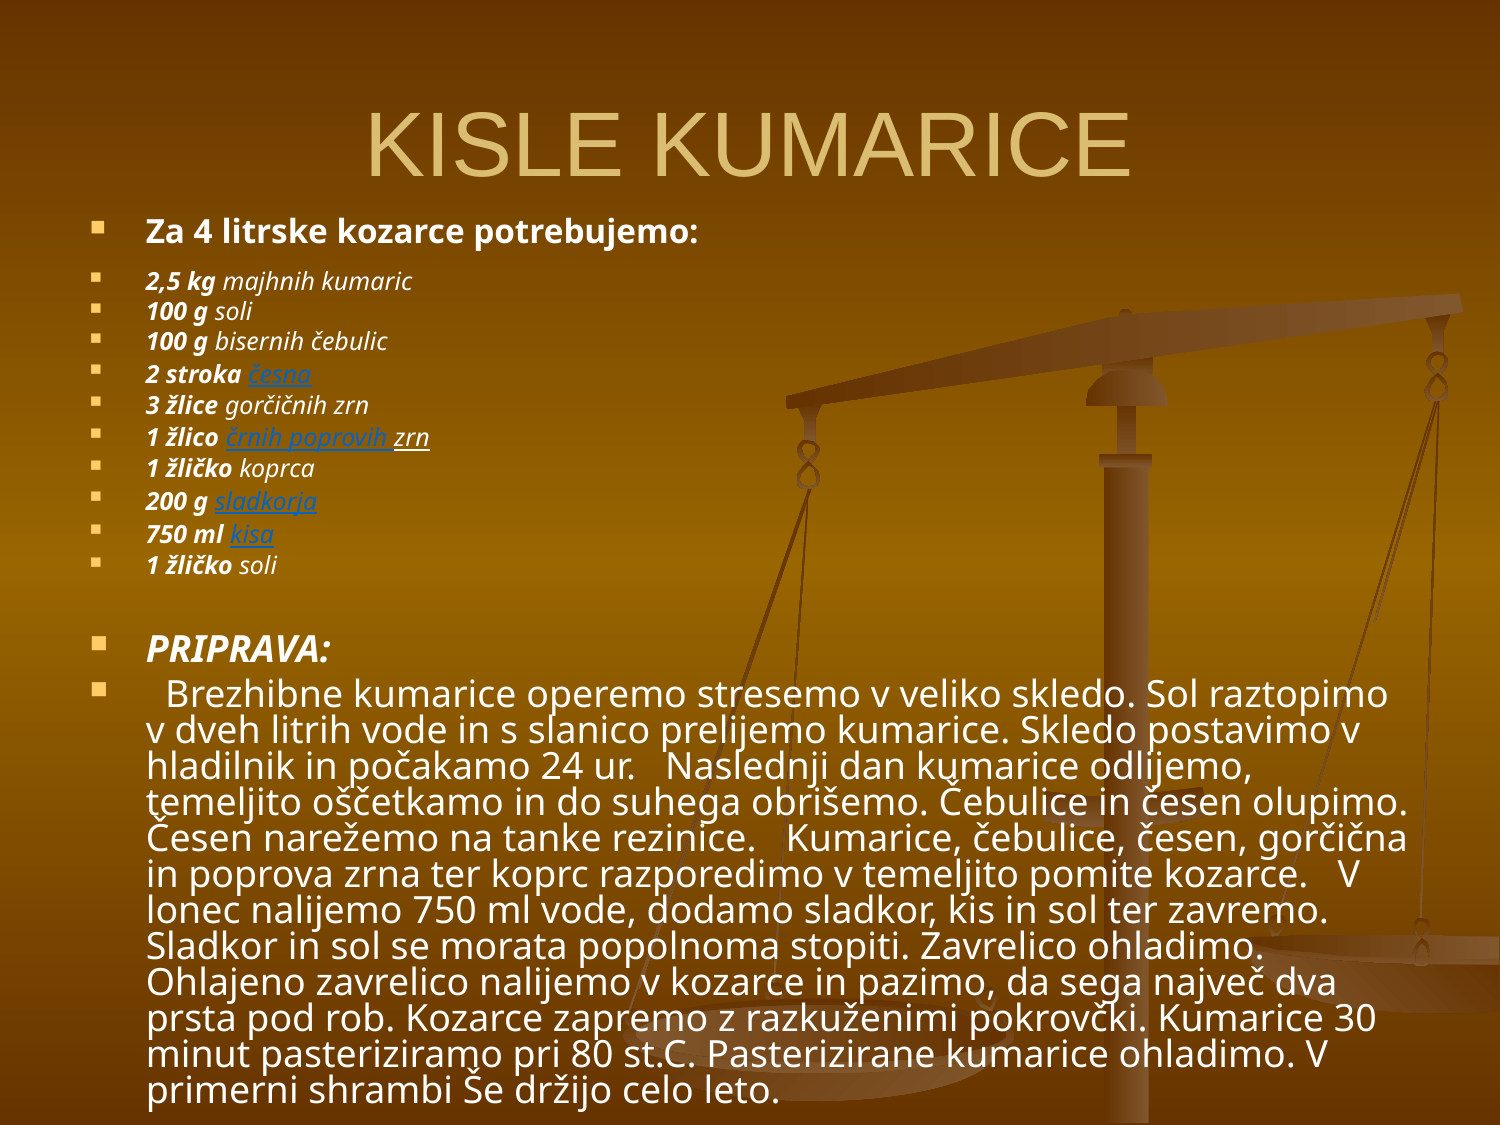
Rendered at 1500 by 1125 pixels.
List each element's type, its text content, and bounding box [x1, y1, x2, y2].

list Za 4 litrske kozarce potrebujemo: 2,5 kg majhnih kumaric 100 g soli 100 g bisernih čebulic 2 stroka česna 3 žlice gorčičnih zrn 1 žlico črnih poprovih zrn 1 žličko koprca 200 g sladkorja 750 ml kisa 1 žličko soli PRIPRAVA: Brezhibne kumarice operemo stresemo v veliko skledo. Sol raztopimo v dveh litrih vode in s slanico prelijemo kumarice. Skledo postavimo v hladilnik in počakamo 24 ur. Naslednji dan kumarice odlijemo, temeljito oščetkamo in do suhega obrišemo. Čebulice in česen olupimo. Česen narežemo na tanke rezinice. Kumarice, čebulice, česen, gorčična in poprova zrna ter koprc razporedimo v temeljito pomite kozarce. V lonec nalijemo 750 ml vode, dodamo sladkor, kis in sol ter zavremo. Sladkor in sol se morata popolnoma stopiti. Zavrelico ohladimo. Ohlajeno zavrelico nalijemo v kozarce in pazimo, da sega največ dva prsta pod rob. Kozarce zapremo z razkuženimi pokrovčki. Kumarice 30 minut pasteriziramo pri 80 st.C. Pasterizirane kumarice ohladimo. V primerni shrambi Še držijo celo leto. [75, 210, 1425, 1125]
title KISLE KUMARICE [75, 37, 1425, 210]
